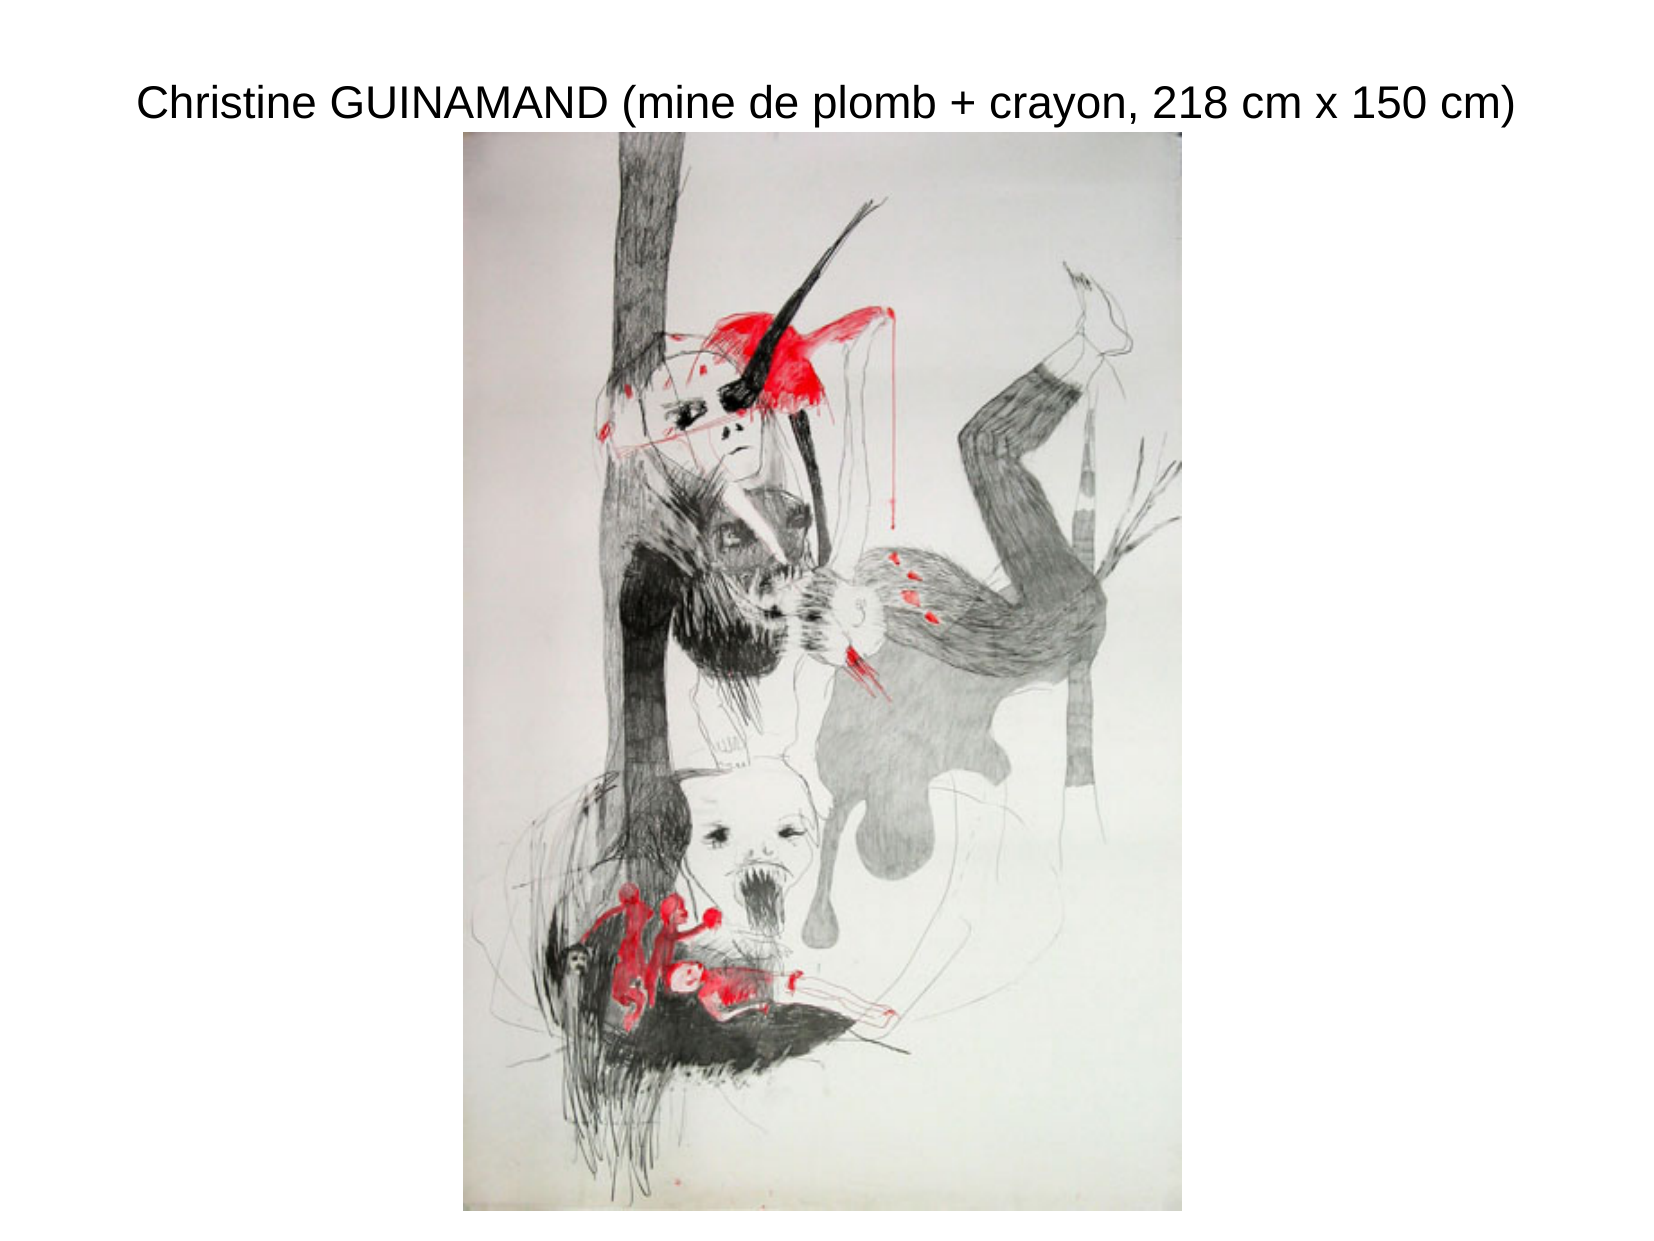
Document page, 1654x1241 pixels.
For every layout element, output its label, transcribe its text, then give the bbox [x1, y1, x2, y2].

title Christine GUINAMAND (mine de plomb + crayon, 218 cm x 150 cm) [82, 56, 1571, 148]
picture [463, 132, 1182, 1211]
